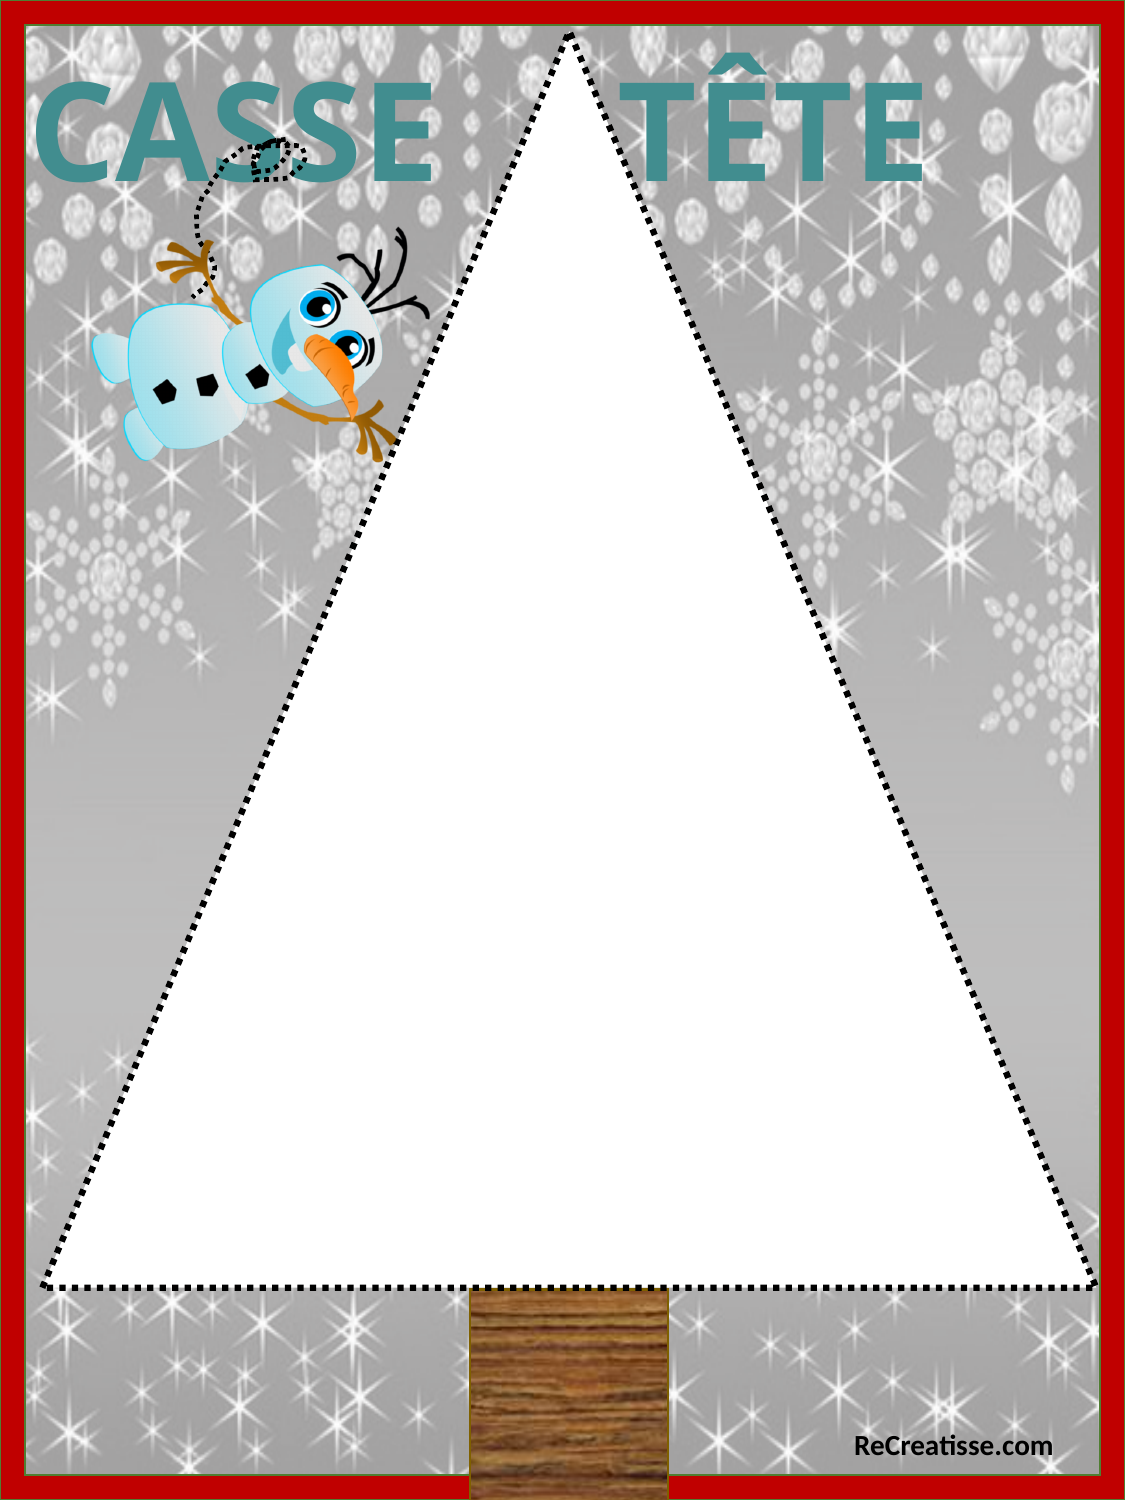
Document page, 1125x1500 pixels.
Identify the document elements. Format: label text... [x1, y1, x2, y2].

text_box ReCreatisse.com [839, 1418, 1069, 1468]
picture [26, 26, 1099, 1474]
text_box CASSE TÊTE [14, 37, 947, 217]
text_box [0, 0, 1125, 1500]
